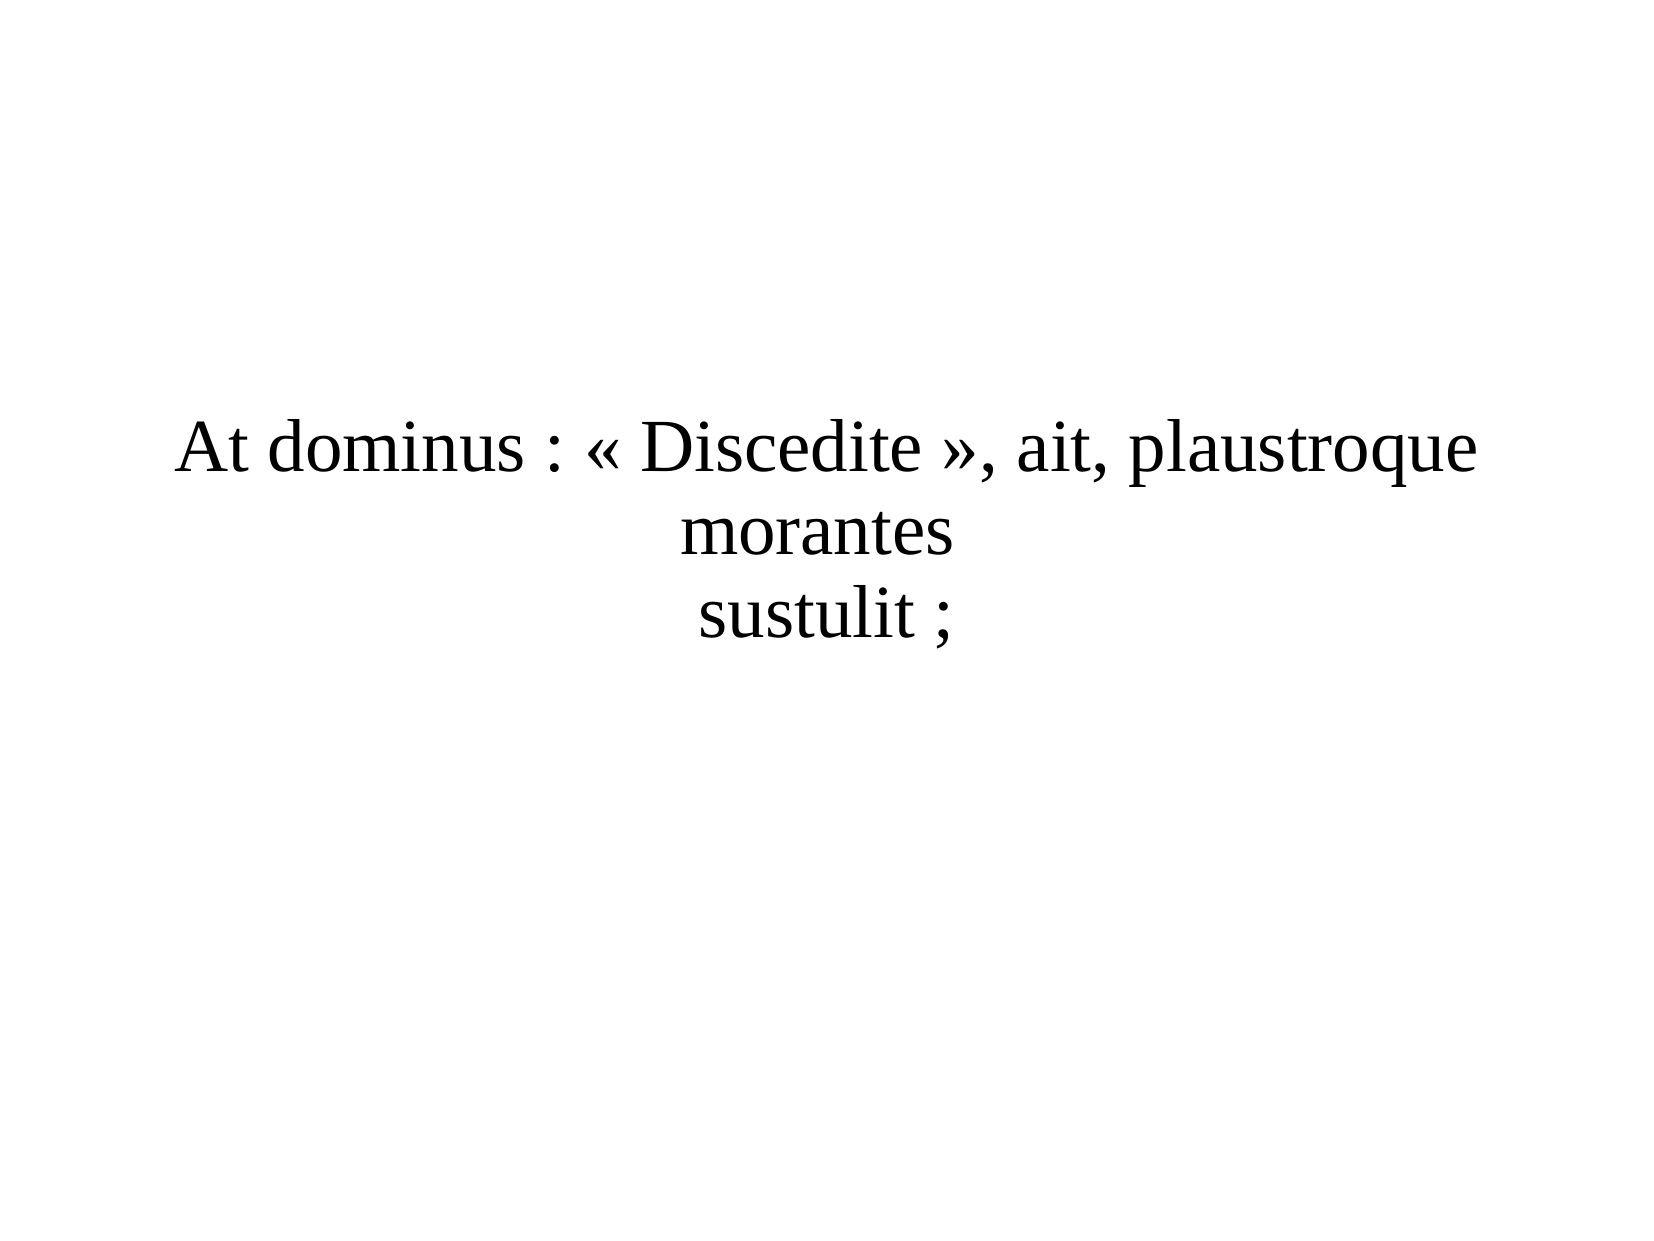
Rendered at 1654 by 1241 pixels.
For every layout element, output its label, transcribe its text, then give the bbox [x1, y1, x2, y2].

subtitle At dominus : « Discedite », ait, plaustroque morantes sustulit ; [82, 49, 1571, 1010]
